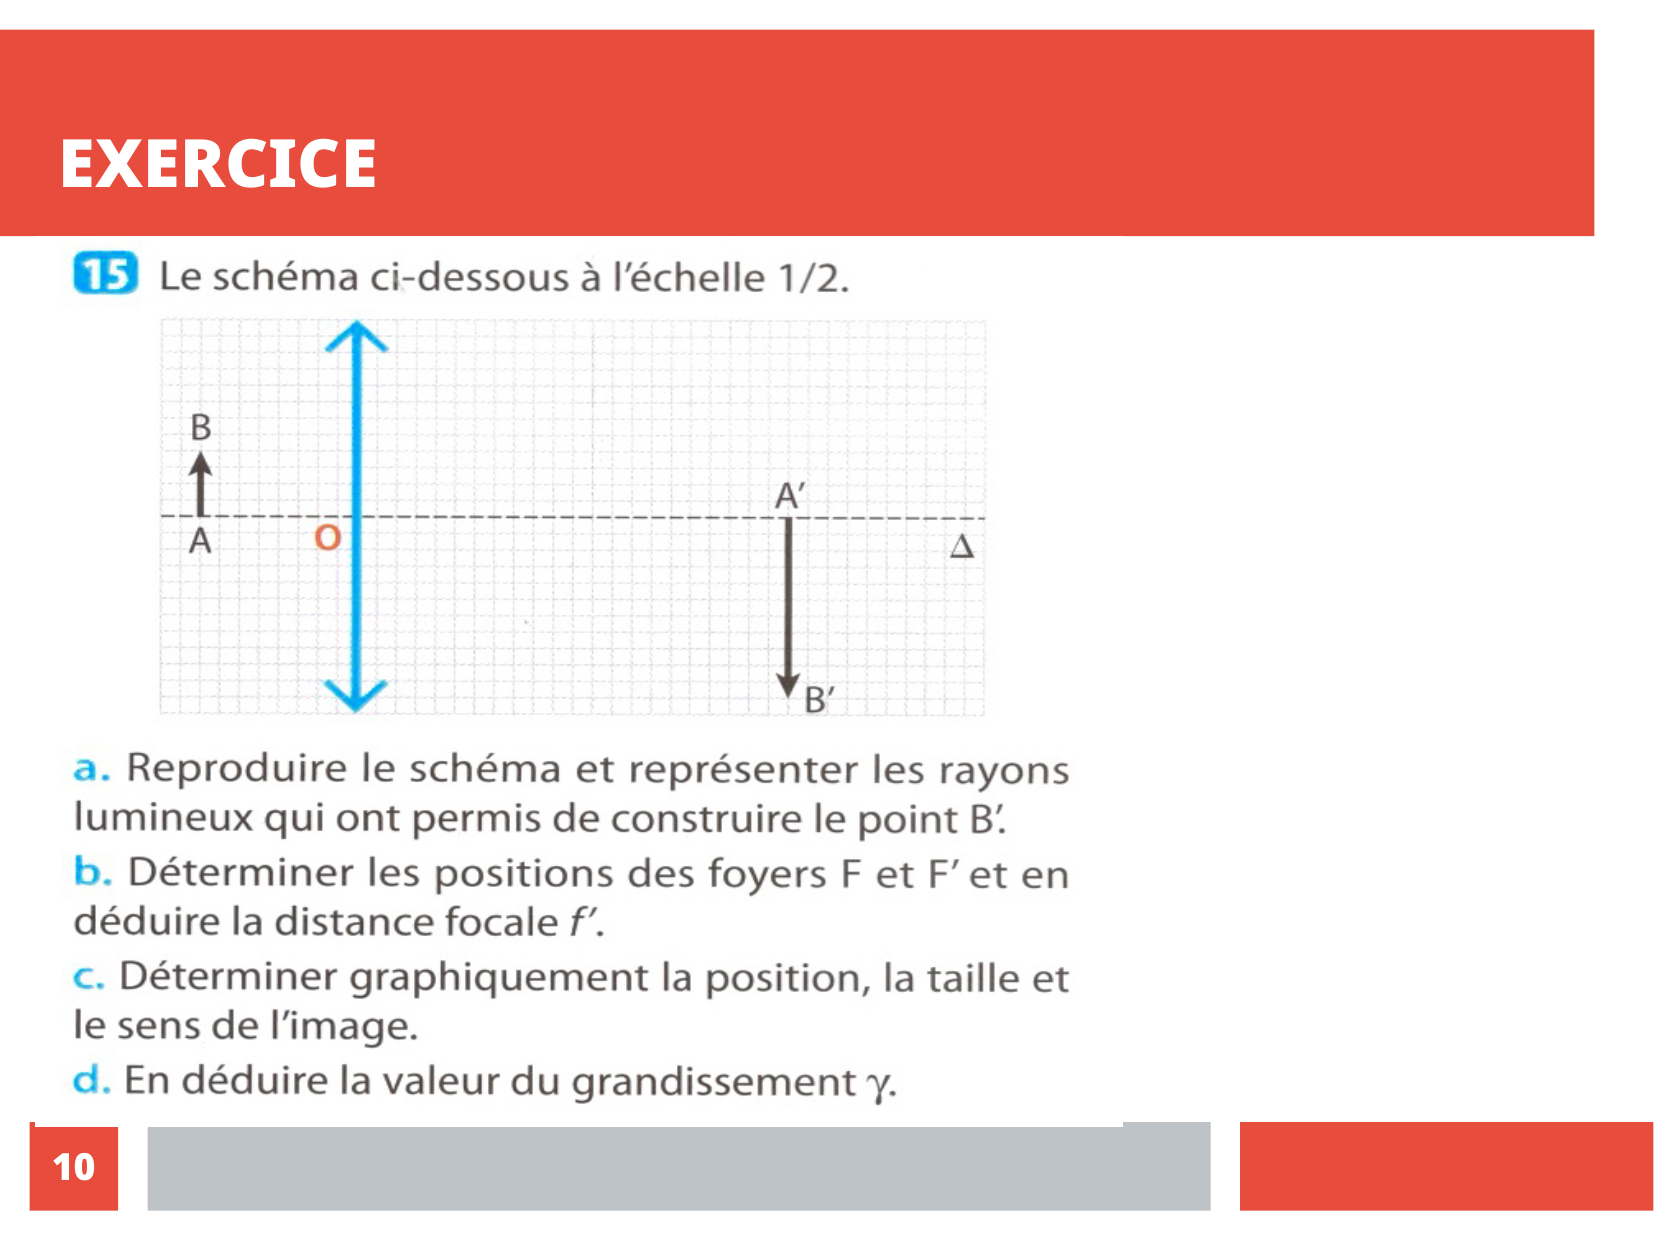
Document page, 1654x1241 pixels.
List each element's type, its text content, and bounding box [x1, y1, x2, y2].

picture [35, 236, 1123, 1127]
title EXERCICE [59, 59, 1595, 207]
